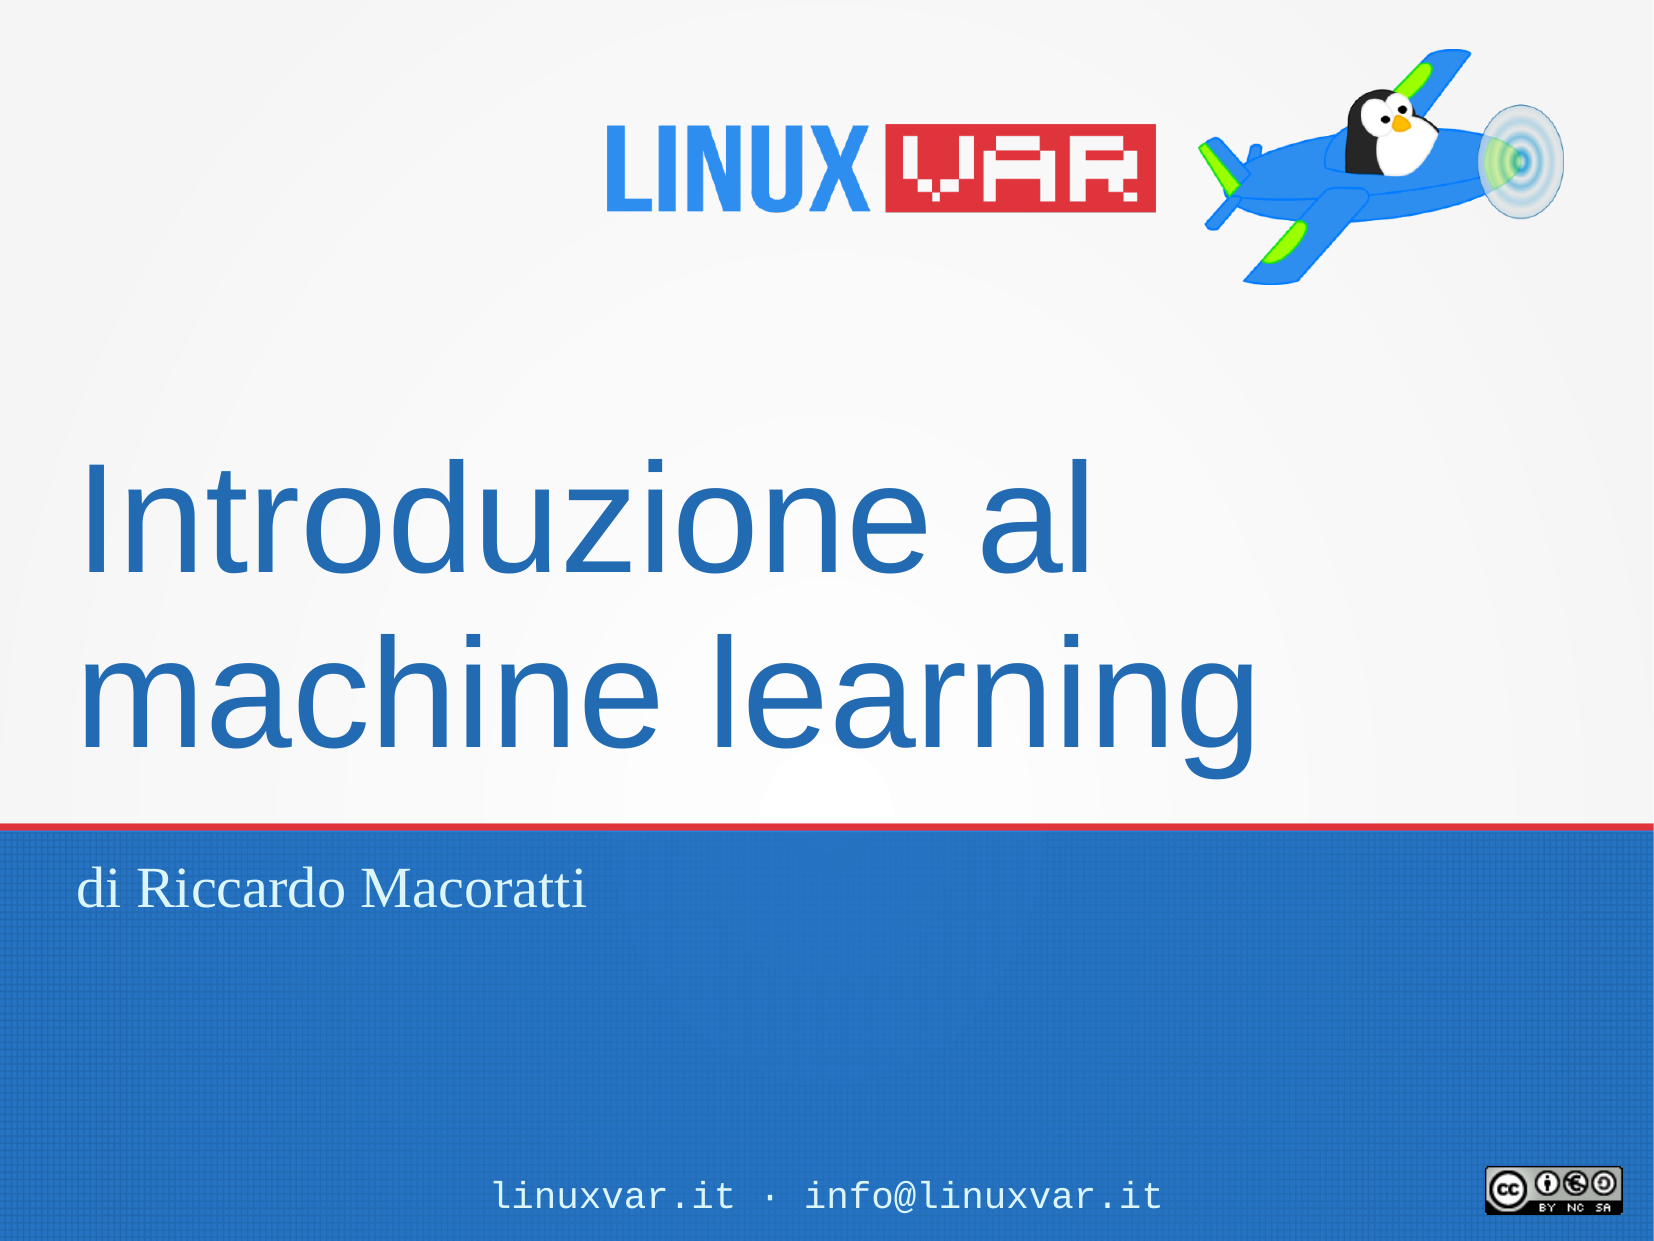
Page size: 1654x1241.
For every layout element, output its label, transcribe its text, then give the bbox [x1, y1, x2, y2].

title Introduzione al machine learning [75, 345, 1564, 781]
picture [0, 0, 1654, 1241]
subtitle di Riccardo Macoratti [76, 855, 1561, 1111]
